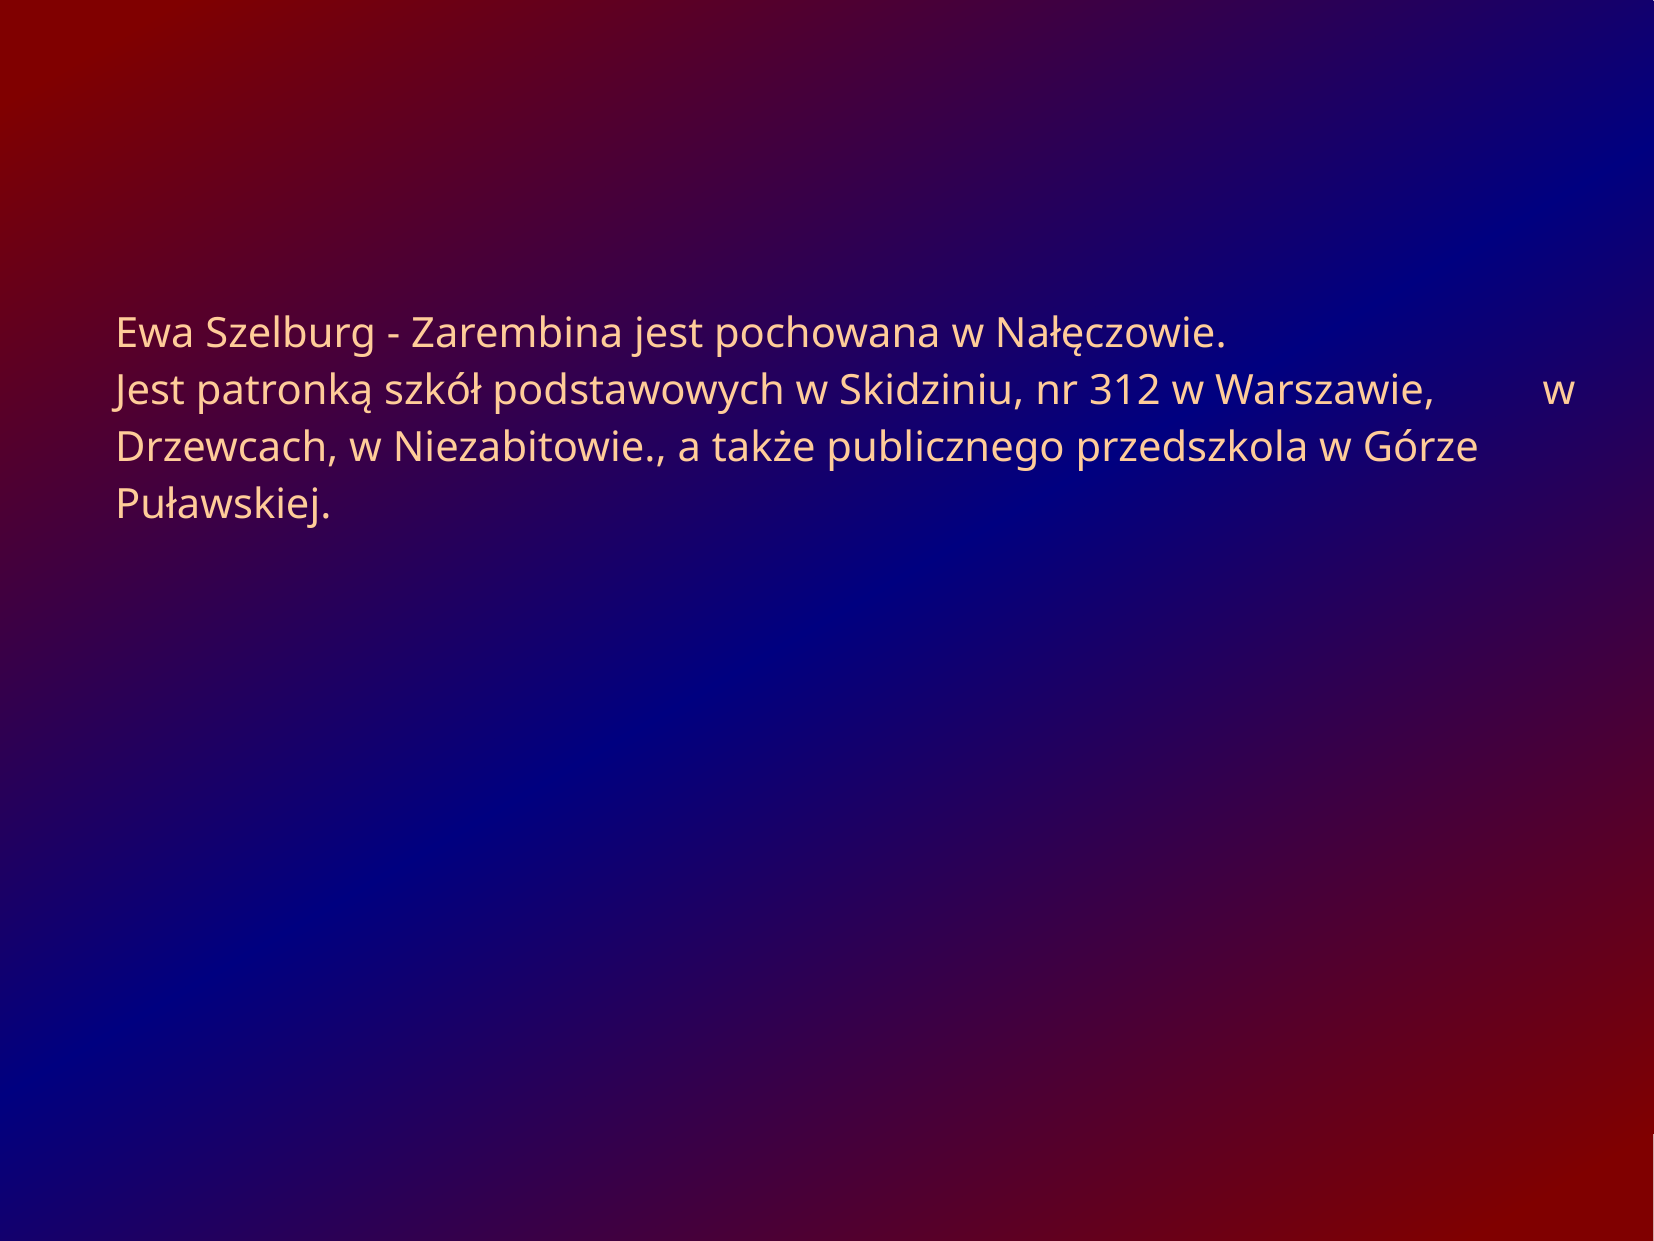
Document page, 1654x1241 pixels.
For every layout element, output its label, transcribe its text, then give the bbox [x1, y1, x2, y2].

text_box Ewa Szelburg - Zarembina jest pochowana w Nałęczowie. Jest patronką szkół podstawowych w Skidziniu, nr 312 w Warszawie, w Drzewcach, w Niezabitowie., a także publicznego przedszkola w Górze Puławskiej. [29, 295, 1605, 543]
